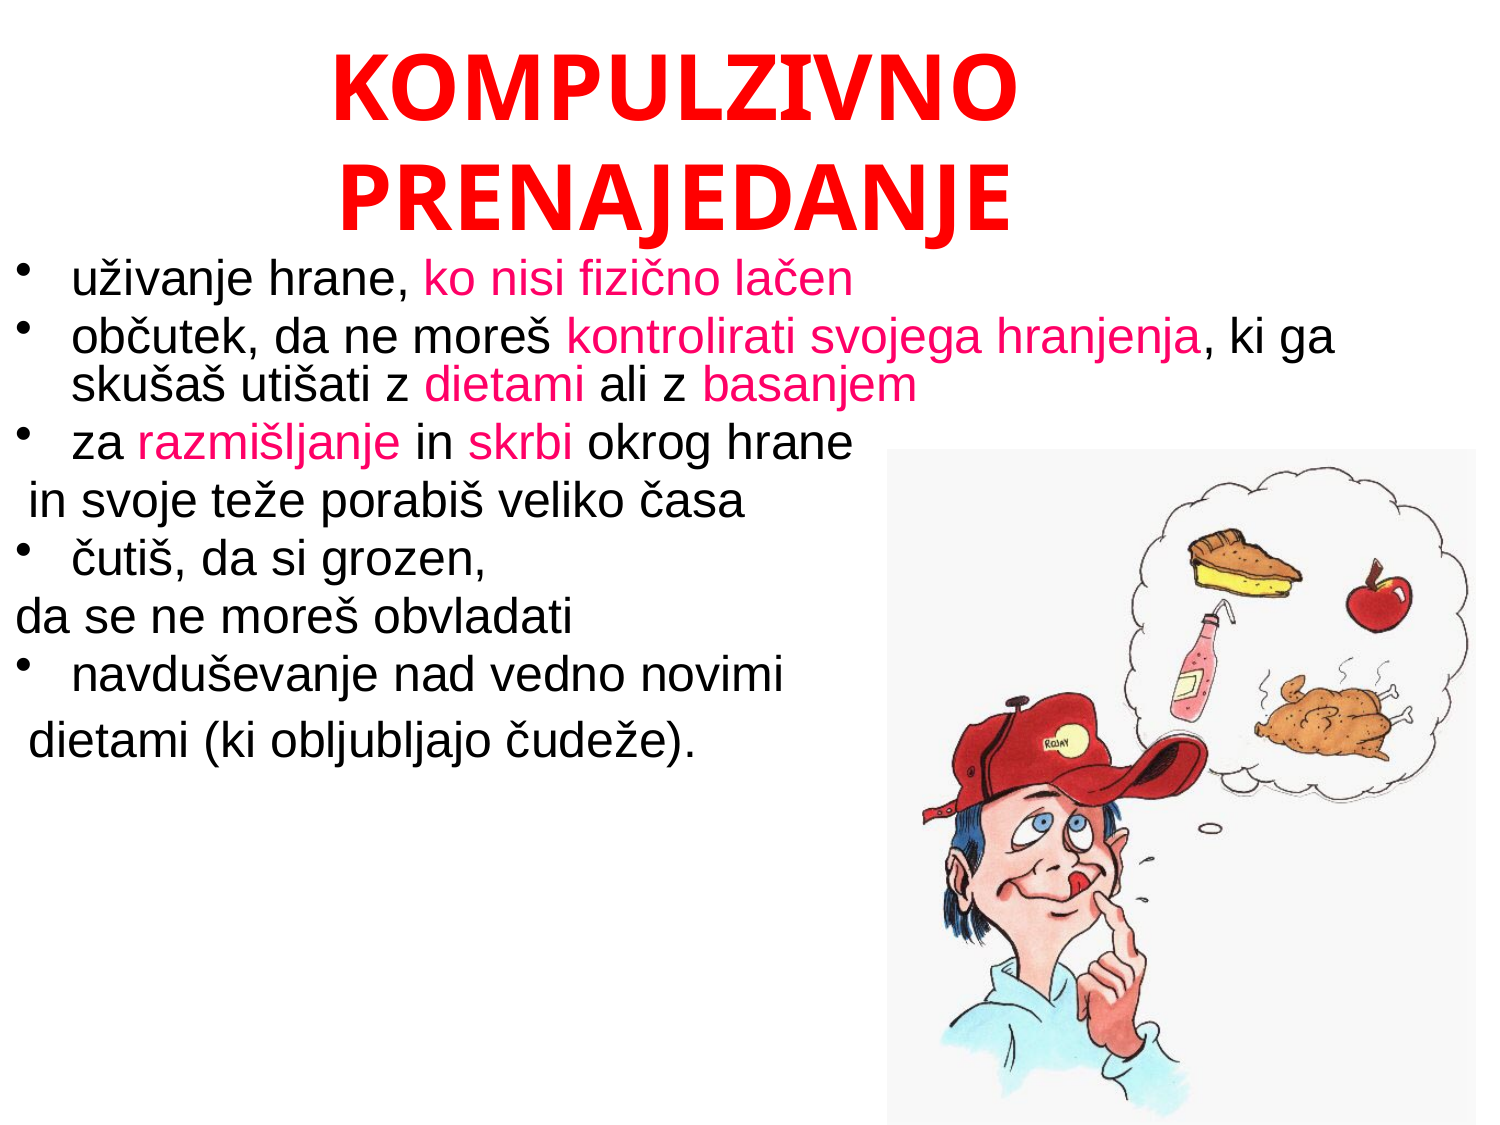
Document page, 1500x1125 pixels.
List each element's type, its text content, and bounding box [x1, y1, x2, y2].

title KOMPULZIVNO PRENAJEDANJE [0, 45, 1350, 233]
picture [887, 449, 1476, 1125]
list uživanje hrane, ko nisi fizično lačen občutek, da ne moreš kontrolirati svojega hranjenja, ki ga skušaš utišati z dietami ali z basanjem za razmišljanje in skrbi okrog hrane in svoje teže porabiš veliko časa čutiš, da si grozen, da se ne moreš obvladati navduševanje nad vedno novimi dietami (ki obljubljajo čudeže). [0, 249, 1475, 813]
